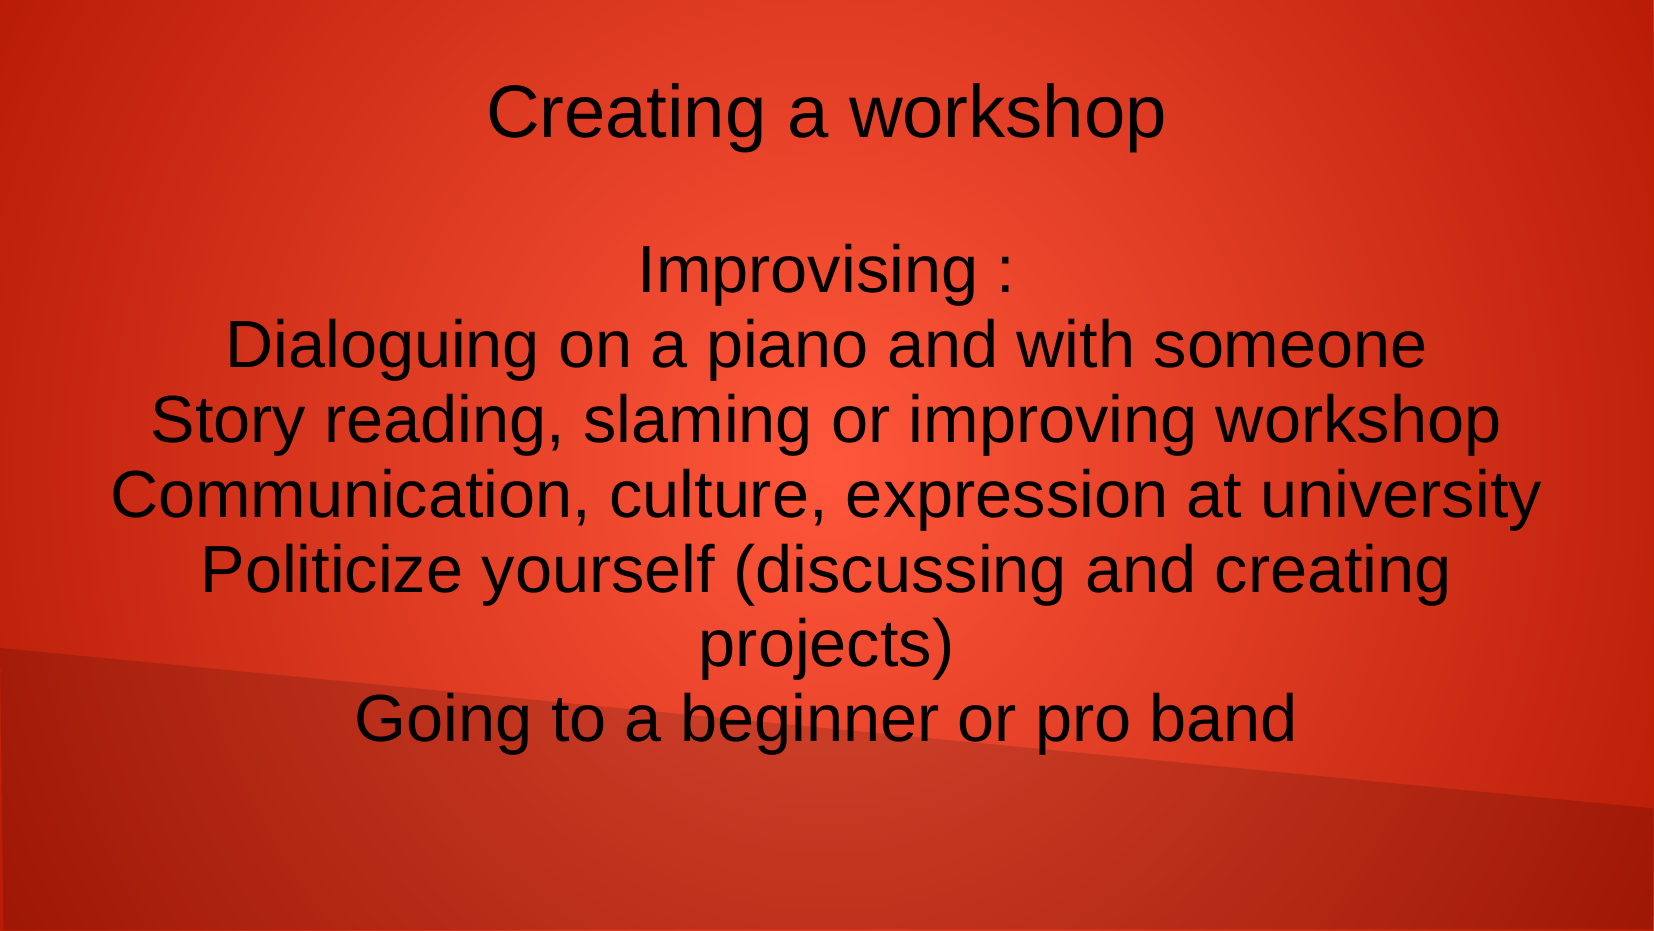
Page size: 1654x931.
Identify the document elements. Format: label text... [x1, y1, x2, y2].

subtitle Improvising : Dialoguing on a piano and with someone Story reading, slaming or improving workshop Communication, culture, expression at university Politicize yourself (discussing and creating projects) Going to a beginner or pro band [82, 195, 1571, 794]
title Creating a workshop [82, 35, 1571, 189]
